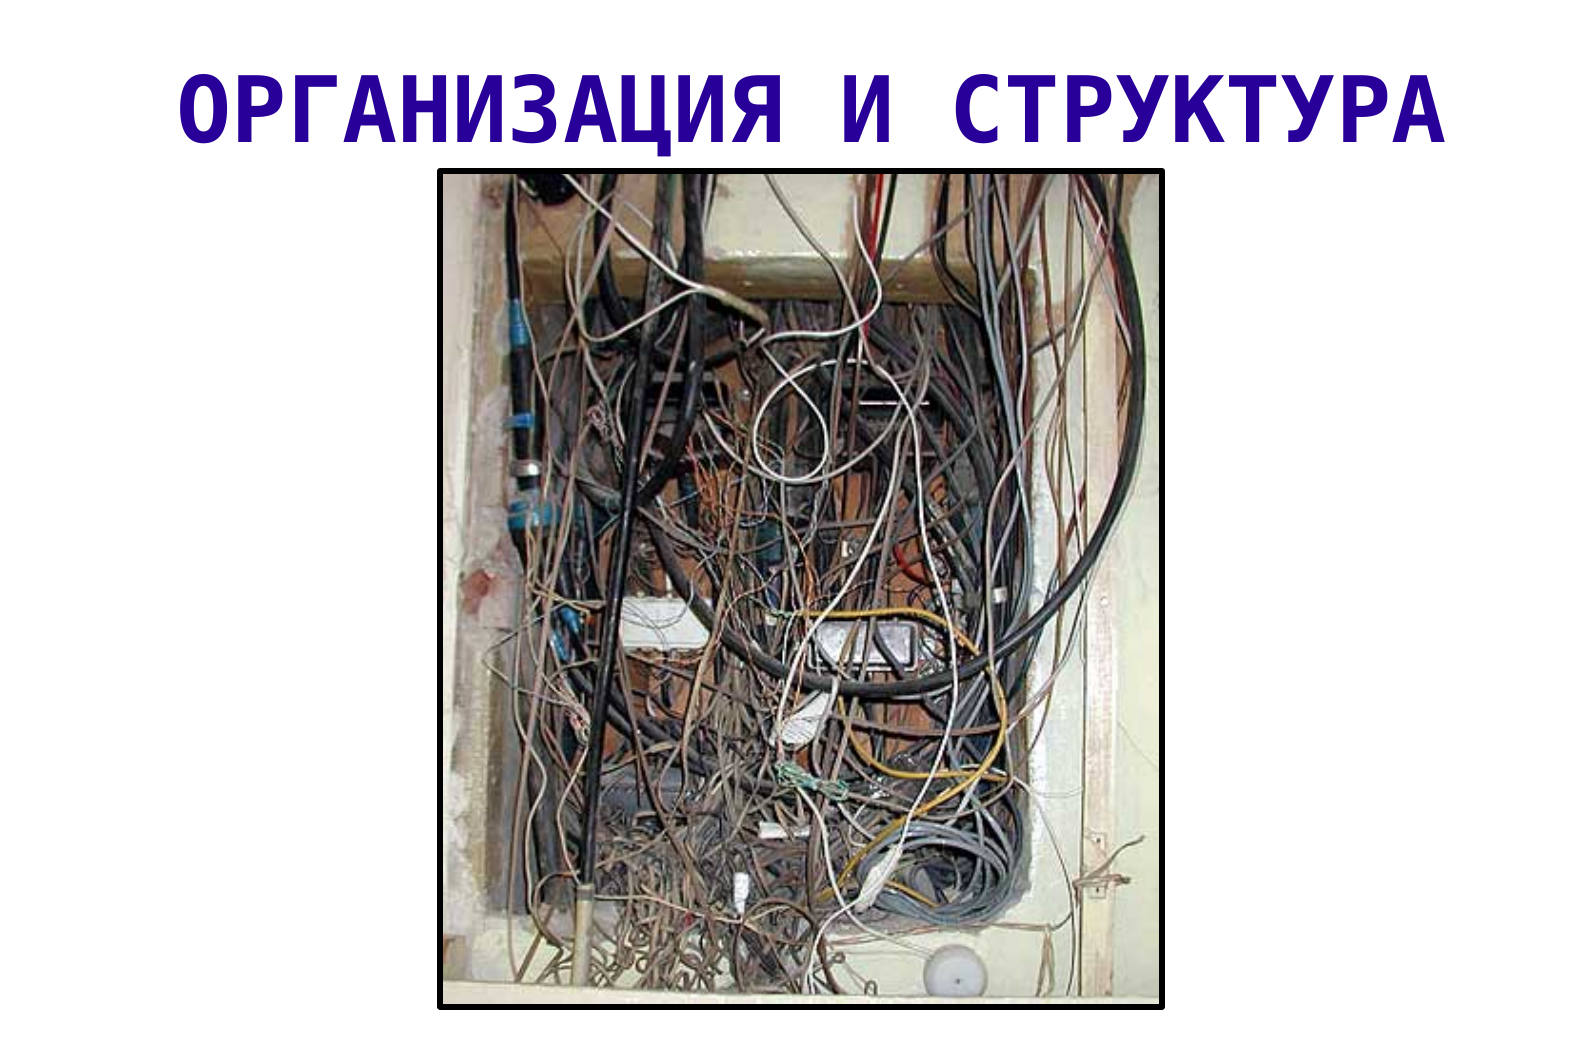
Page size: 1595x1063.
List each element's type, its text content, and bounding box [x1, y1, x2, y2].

picture [442, 173, 1160, 1004]
text_box ОРГАНИЗАЦИЯ И СТРУКТУРА [59, 49, 1565, 172]
